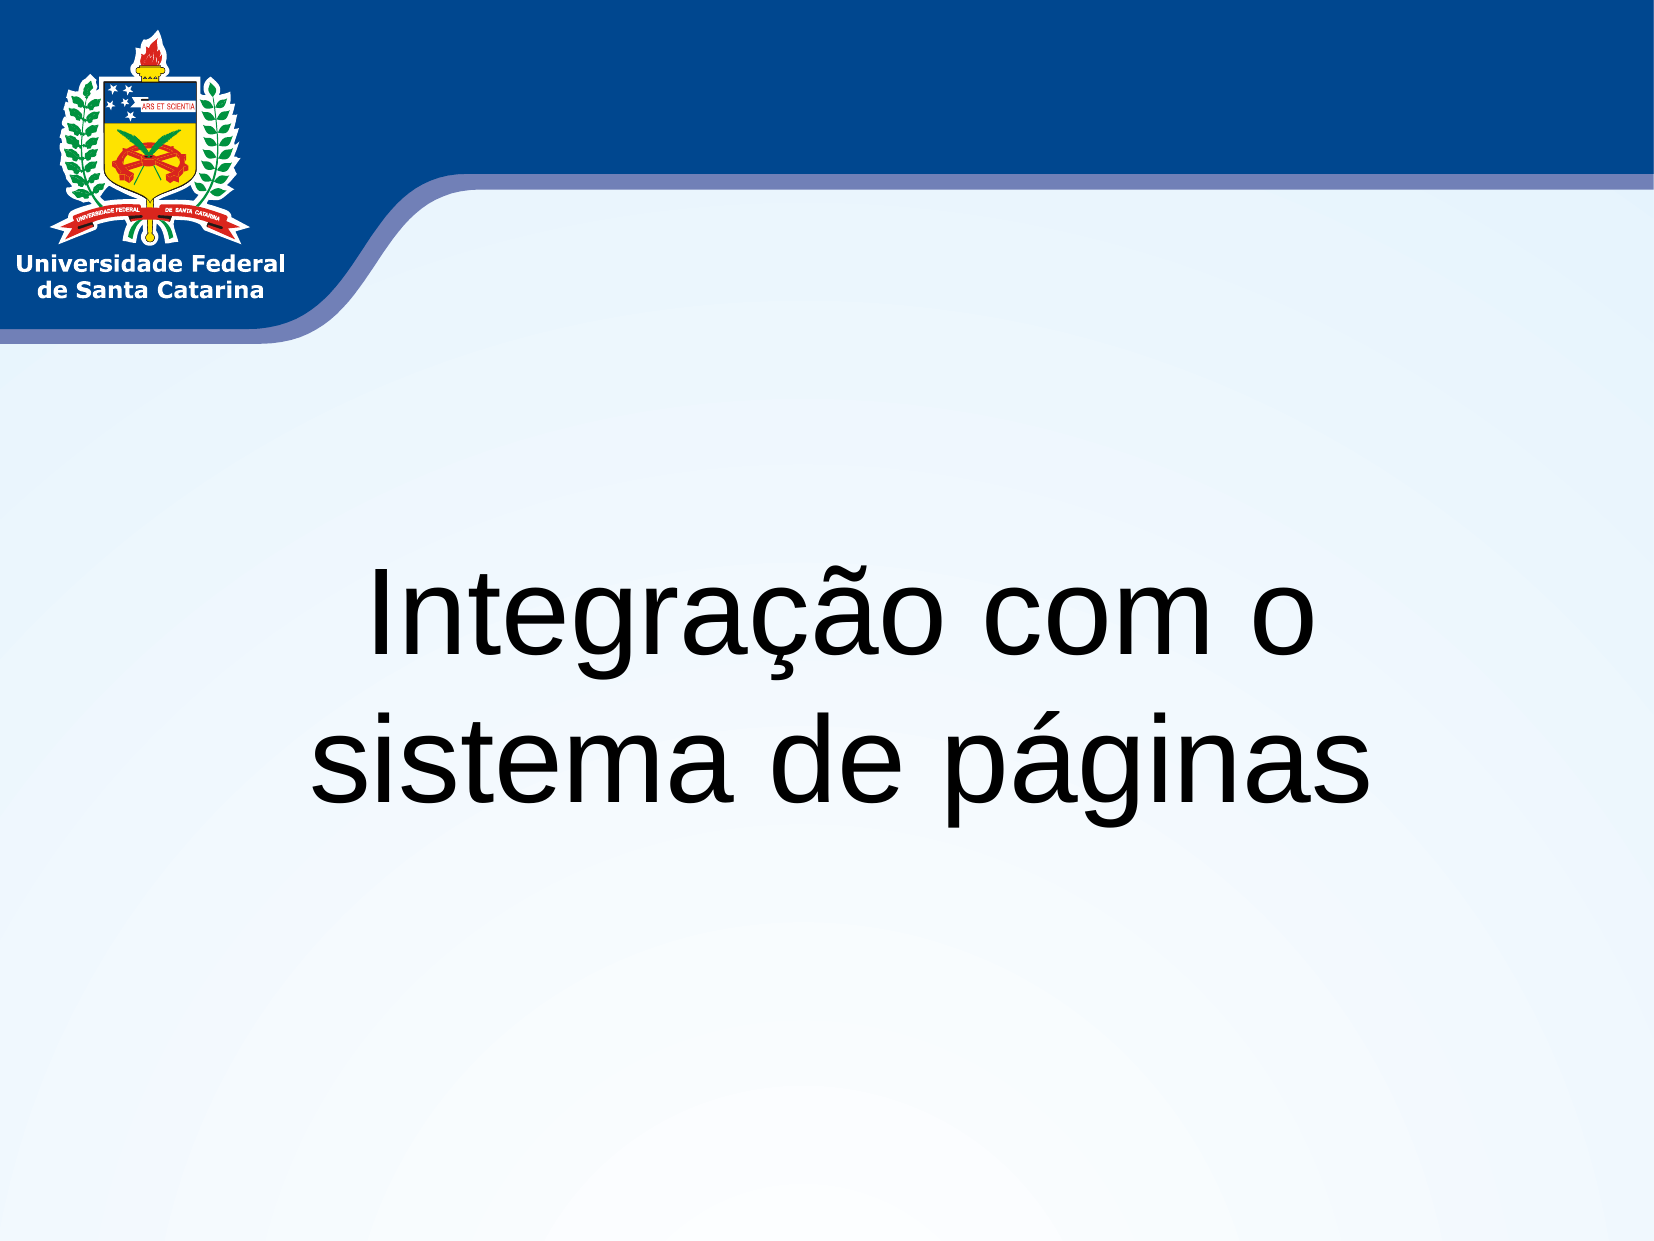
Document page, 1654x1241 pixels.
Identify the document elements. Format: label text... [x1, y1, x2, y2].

title Integração com o sistema de páginas [141, 531, 1542, 739]
